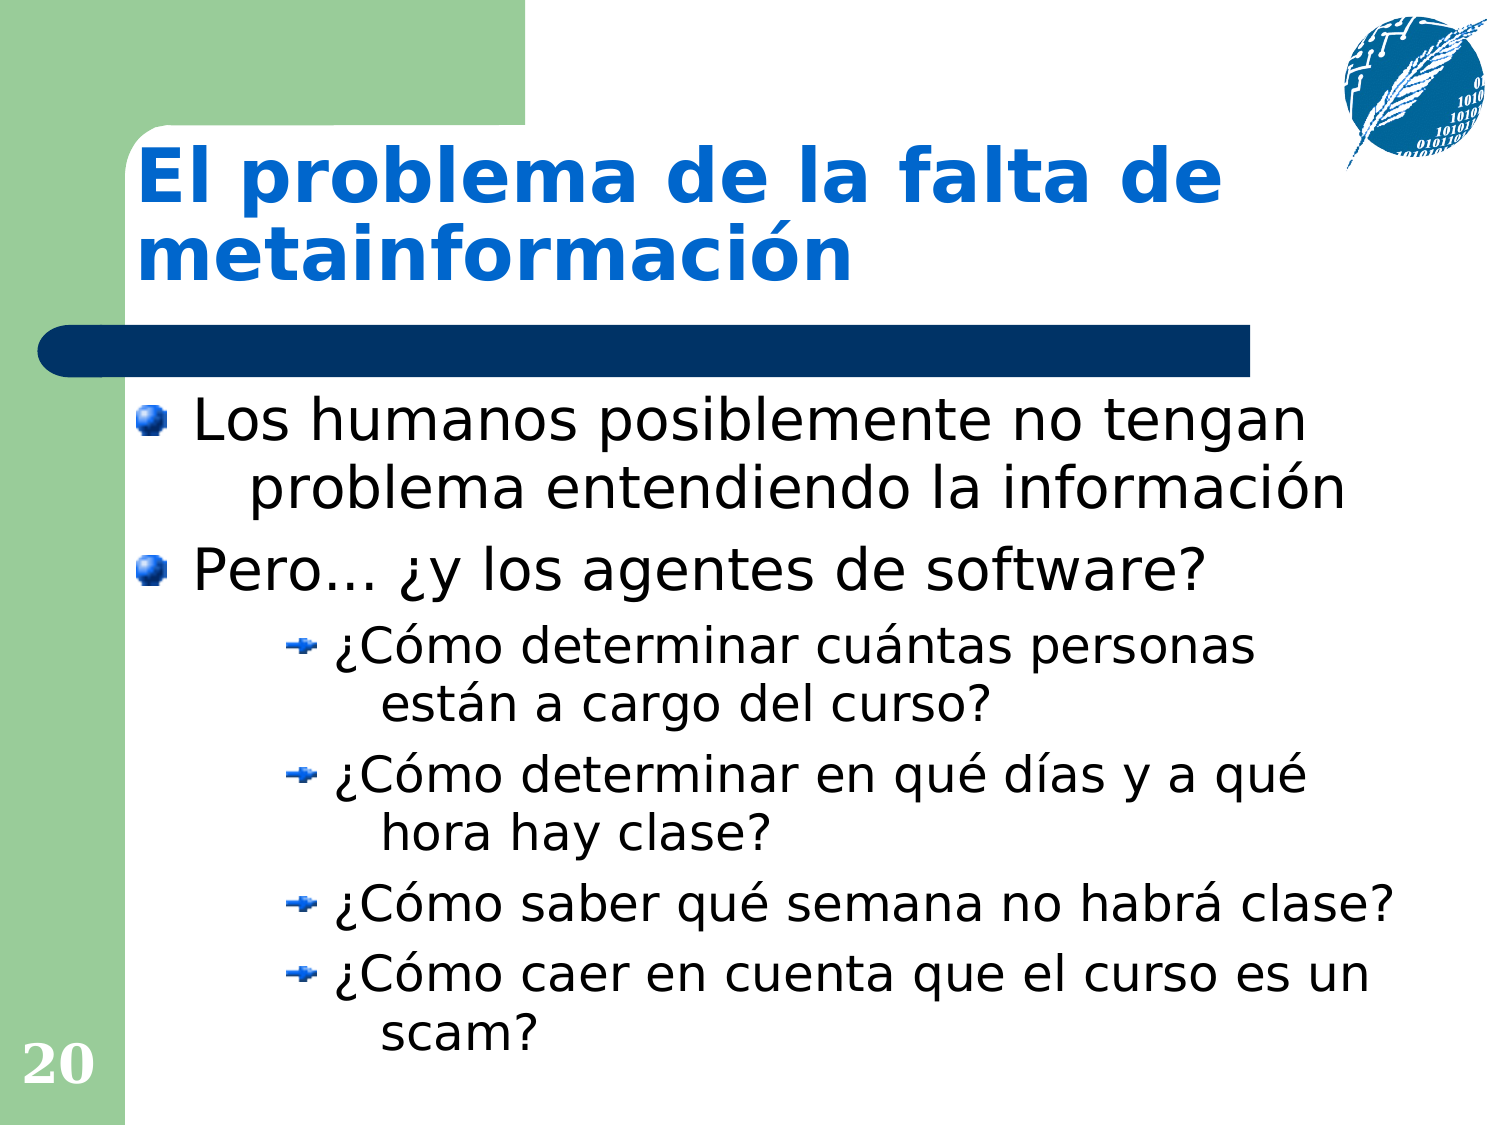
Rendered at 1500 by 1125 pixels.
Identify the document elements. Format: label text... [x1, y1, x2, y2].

title El problema de la falta de metainformación [135, 135, 1413, 301]
picture [1433, 139, 1440, 147]
list Los humanos posiblemente no tengan problema entendiendo la información Pero... ¿y los agentes de software? ¿Cómo determinar cuántas personas están a cargo del curso? ¿Cómo determinar en qué días y a qué hora hay clase? ¿Cómo saber qué semana no habrá clase? ¿Cómo caer en cuenta que el curso es un scam? [136, 386, 1399, 1108]
picture [1436, 127, 1450, 136]
picture [1341, 15, 1487, 172]
picture [1427, 138, 1431, 148]
picture [1416, 140, 1425, 149]
